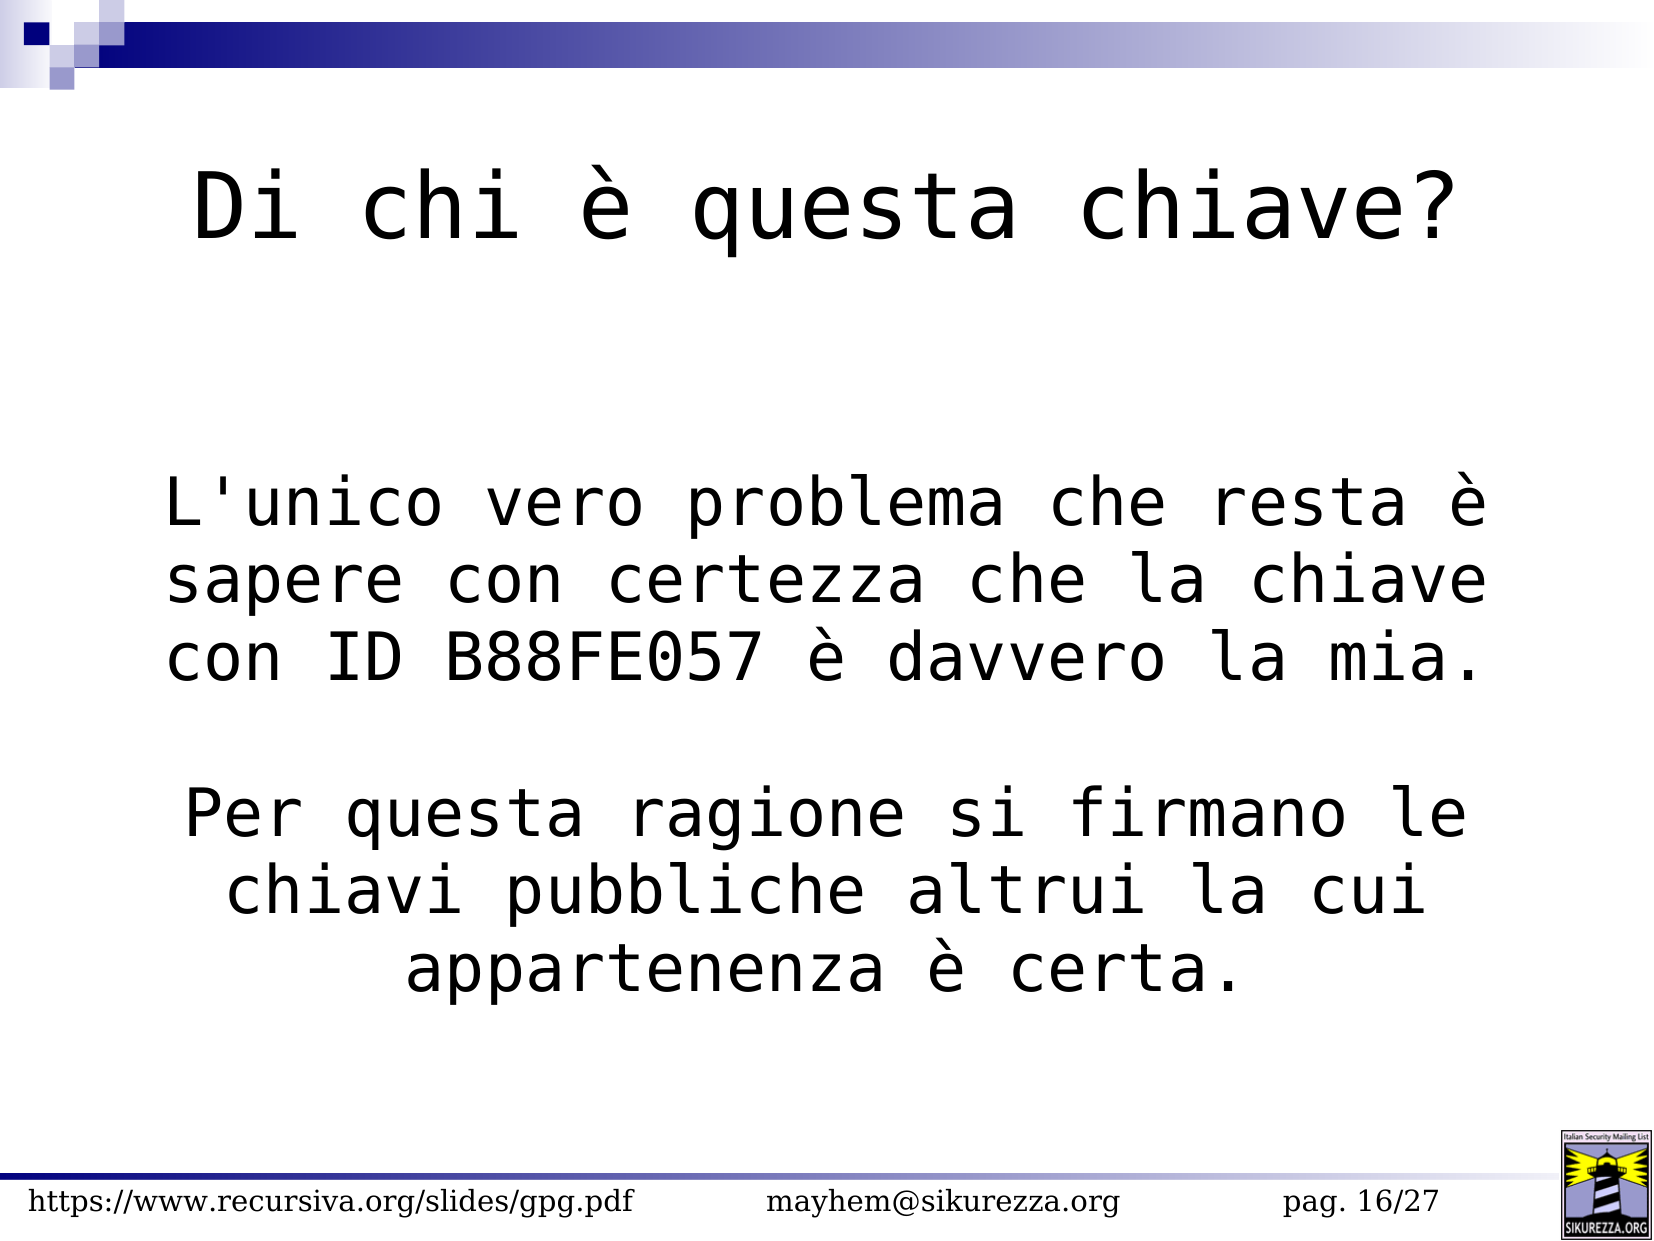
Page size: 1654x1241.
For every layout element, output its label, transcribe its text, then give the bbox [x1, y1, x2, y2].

picture [0, 1128, 1654, 1241]
title Di chi è questa chiave? [121, 102, 1534, 311]
subtitle L'unico vero problema che resta è sapere con certezza che la chiave con ID B88FE057 è davvero la mia. Per questa ragione si firmano le chiavi pubbliche altrui la cui appartenenza è certa. [121, 344, 1534, 1127]
